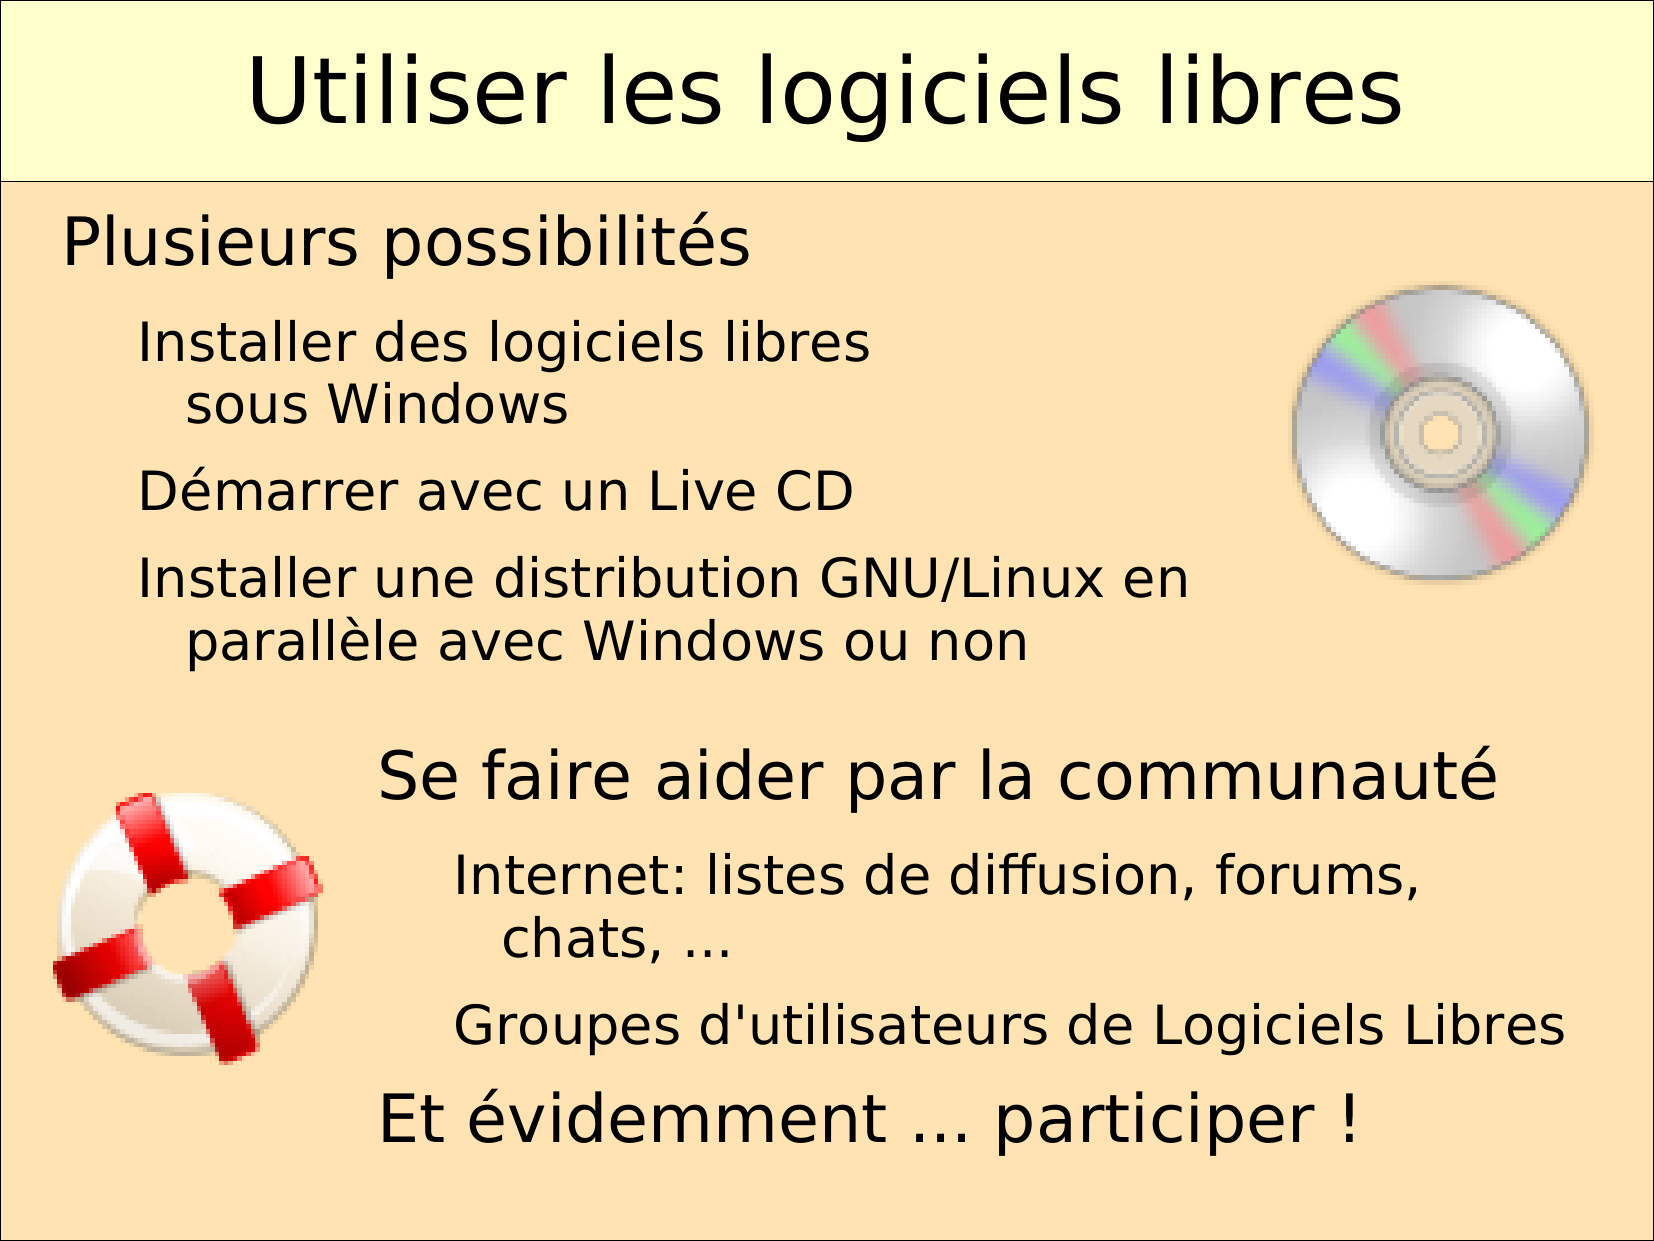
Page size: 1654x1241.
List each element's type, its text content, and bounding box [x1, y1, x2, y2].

list Se faire aider par la communauté Internet: listes de diffusion, forums, chats, ... Groupes d'utilisateurs de Logiciels Libres Et évidemment ... participer ! [359, 737, 1632, 1217]
picture [1316, 281, 1599, 590]
picture [44, 784, 332, 1075]
title Utiliser les logiciels libres [0, 31, 1654, 152]
list Plusieurs possibilités Installer des logiciels libres sous Windows Démarrer avec un Live CD Installer une distribution GNU/Linux en parallèle avec Windows ou non [43, 203, 1316, 718]
